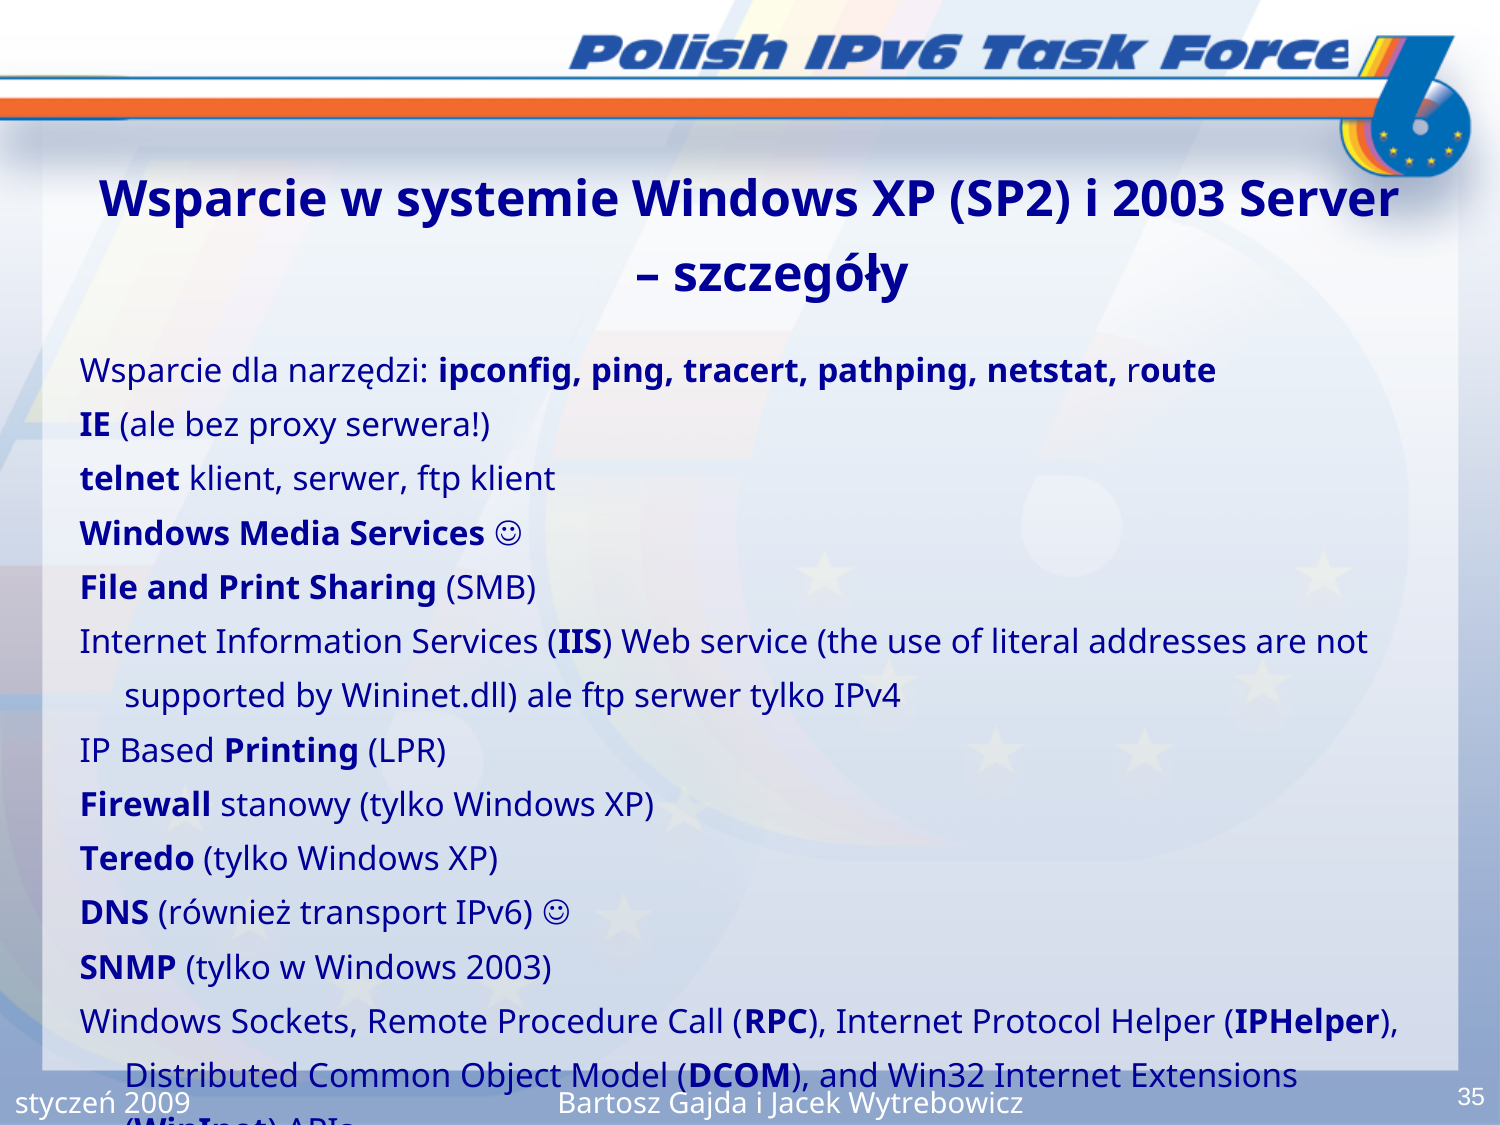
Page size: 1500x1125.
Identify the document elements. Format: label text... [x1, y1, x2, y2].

picture [0, 0, 1500, 1125]
picture [58, 1099, 64, 1111]
text_box Wsparcie w systemie Windows XP (SP2) i 2003 Server – szczegóły Wsparcie dla narzędzi: ipconfig, ping, tracert, pathping, netstat, route IE (ale bez proxy serwera!) telnet klient, serwer, ftp klient Windows Media Services  File and Print Sharing (SMB) Internet Information Services (IIS) Web service (the use of literal addresses are not supported by Wininet.dll) ale ftp serwer tylko IPv4 IP Based Printing (LPR) Firewall stanowy (tylko Windows XP) Teredo (tylko Windows XP) DNS (również transport IPv6)  SNMP (tylko w Windows 2003) Windows Sockets, Remote Procedure Call (RPC), Internet Protocol Helper (IPHelper), Distributed Common Object Model (DCOM), and Win32 Internet Extensions (WinInet) APIs [64, 148, 1436, 1125]
